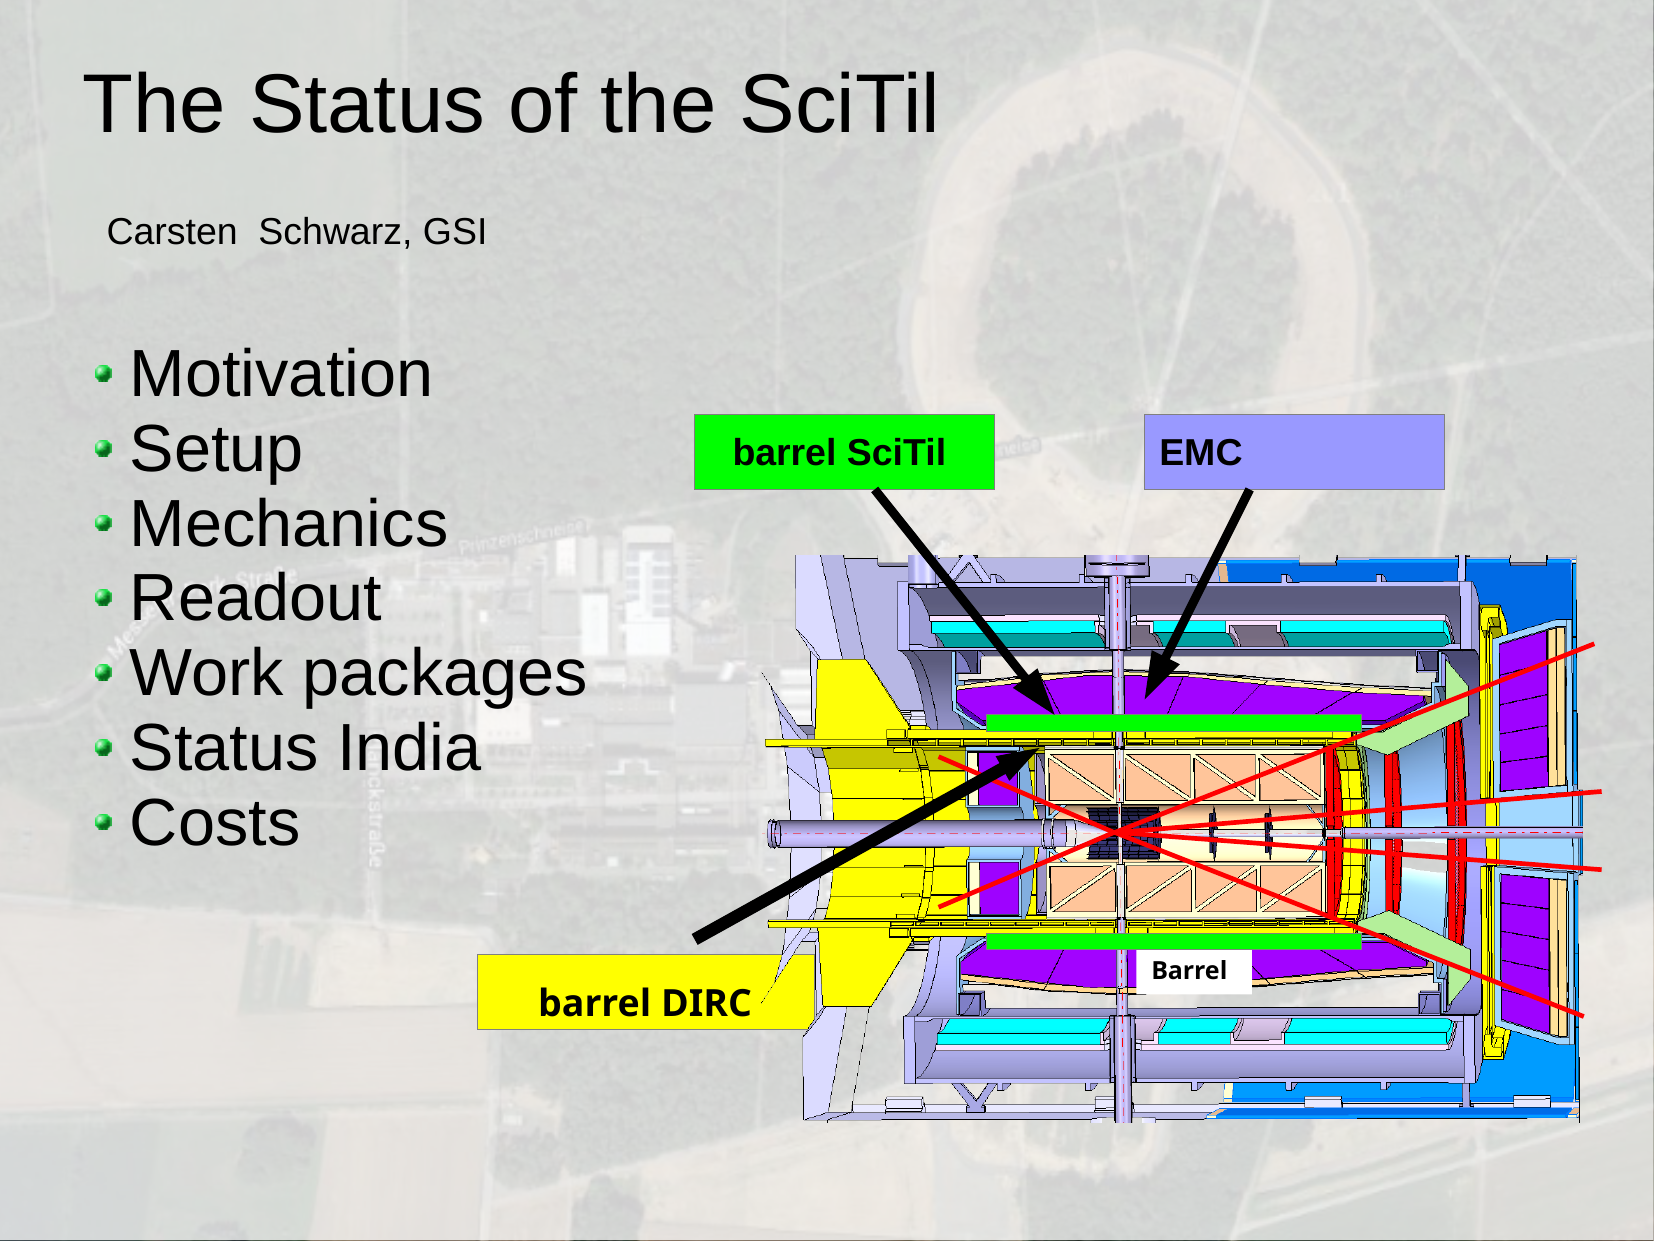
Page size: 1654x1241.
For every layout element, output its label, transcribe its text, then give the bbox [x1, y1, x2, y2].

text_box barrel DIRC [506, 968, 785, 1036]
title The Status of the SciTil [82, 0, 1571, 208]
text_box [986, 933, 1362, 950]
picture [934, 555, 1583, 732]
text_box Barrel [1136, 950, 1252, 995]
text_box Carsten Schwarz, GSI [91, 203, 513, 261]
picture [1155, 796, 1583, 865]
picture [1136, 837, 1583, 1013]
picture [761, 783, 1583, 1123]
text_box [986, 714, 1362, 732]
text_box EMC [1144, 414, 1445, 490]
text_box barrel SciTil [694, 414, 995, 490]
subtitle Motivation Setup Mechanics Readout Work packages Status India Costs [95, 336, 1551, 860]
picture [1136, 652, 1583, 828]
picture [761, 555, 1361, 894]
text_box [477, 954, 761, 1030]
